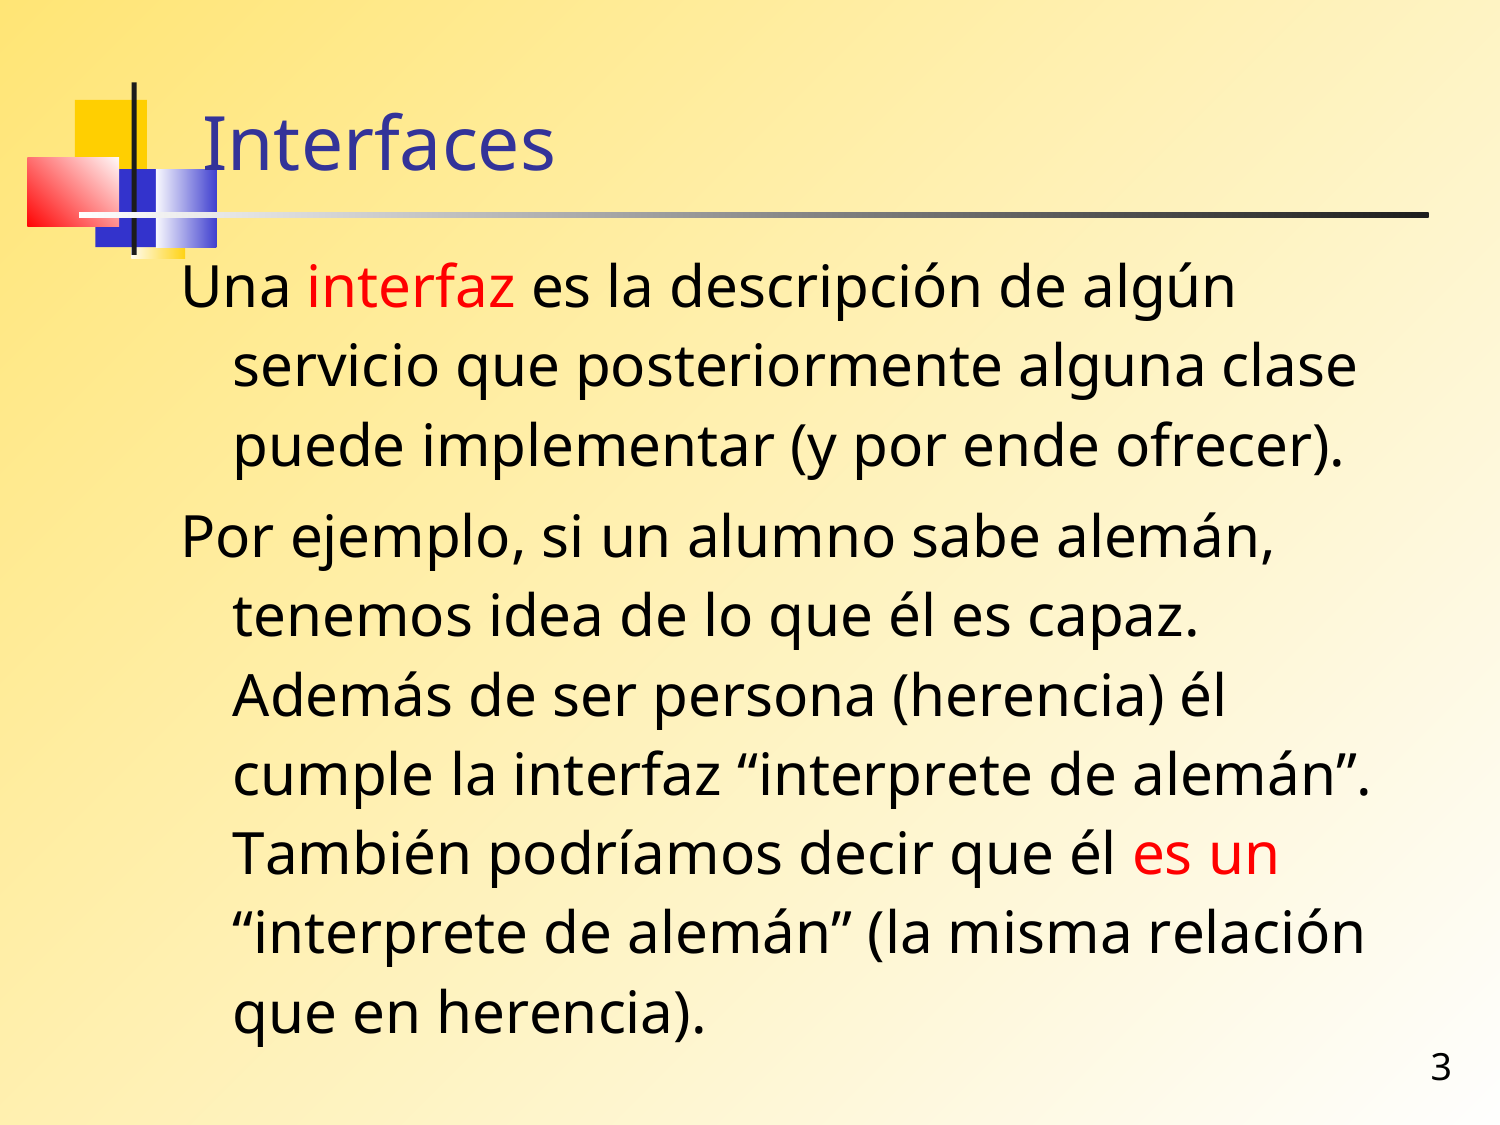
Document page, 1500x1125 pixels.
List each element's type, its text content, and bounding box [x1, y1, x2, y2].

title Interfaces [187, 37, 1466, 201]
list Una interfaz es la descripción de algún servicio que posteriormente alguna clase puede implementar (y por ende ofrecer). Por ejemplo, si un alumno sabe alemán, tenemos idea de lo que él es capaz. Además de ser persona (herencia) él cumple la interfaz “interprete de alemán”. También podríamos decir que él es un “interprete de alemán” (la misma relación que en herencia). [162, 237, 1438, 1066]
